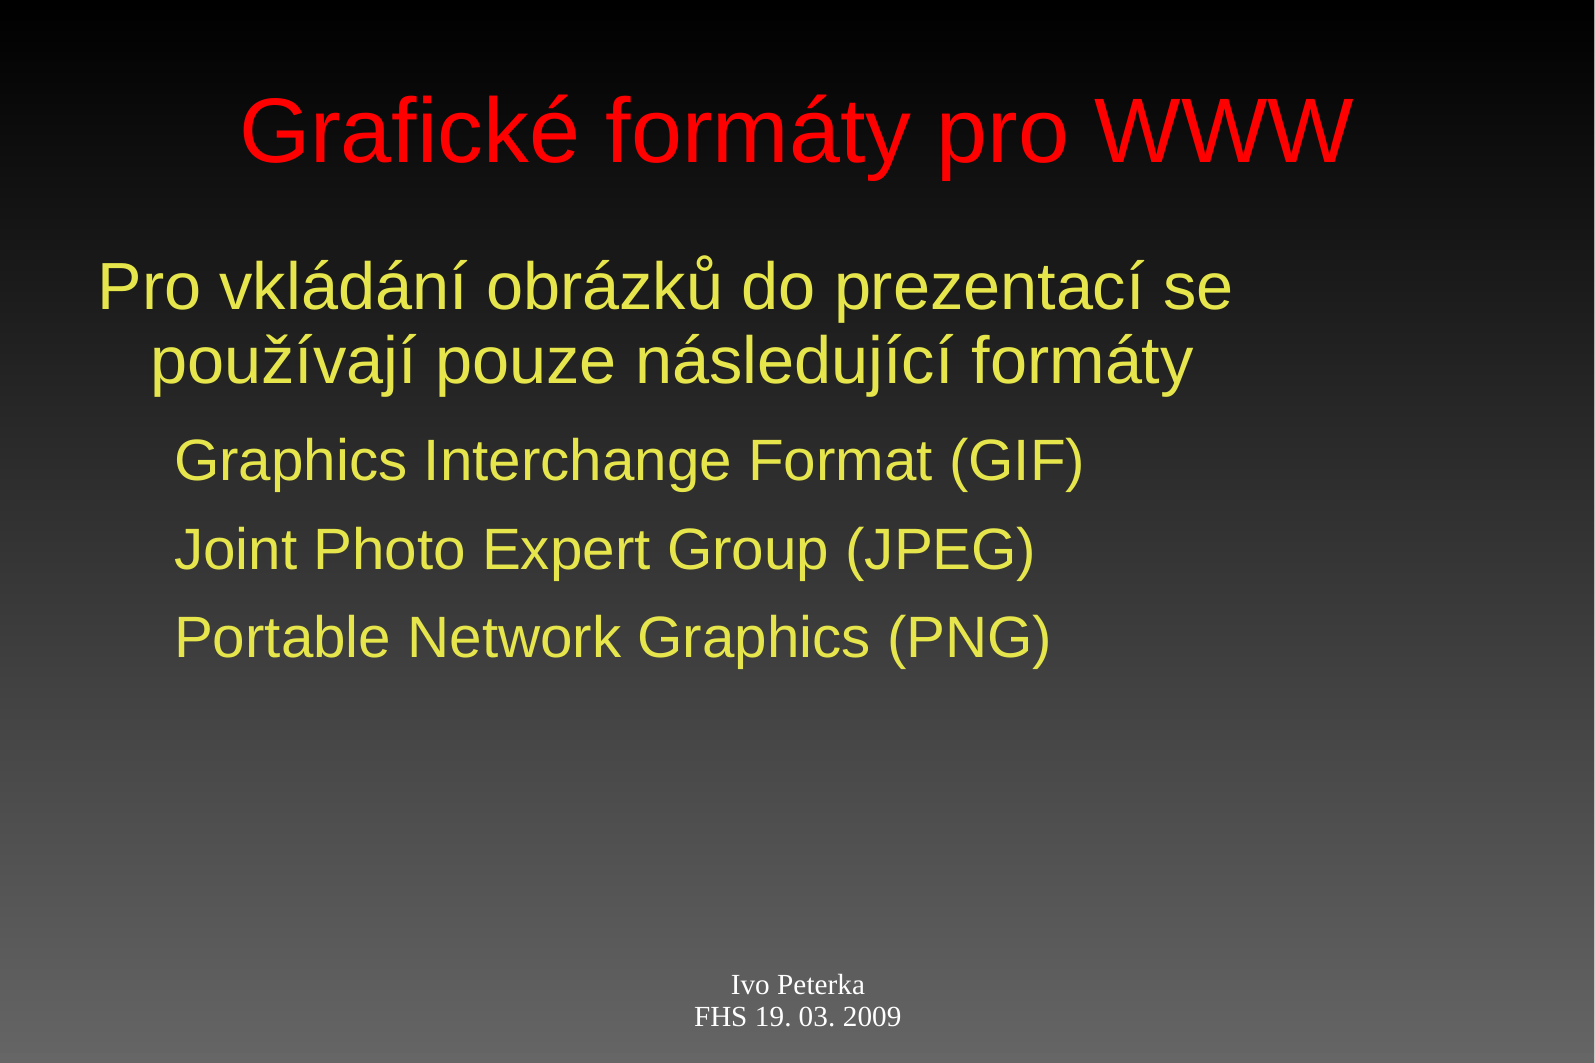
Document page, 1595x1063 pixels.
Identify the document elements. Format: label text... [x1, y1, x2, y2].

title Grafické formáty pro WWW [79, 49, 1515, 213]
list Pro vkládání obrázků do prezentací se používají pouze následující formáty Graphics Interchange Format (GIF) Joint Photo Expert Group (JPEG) Portable Network Graphics (PNG) [79, 248, 1515, 936]
